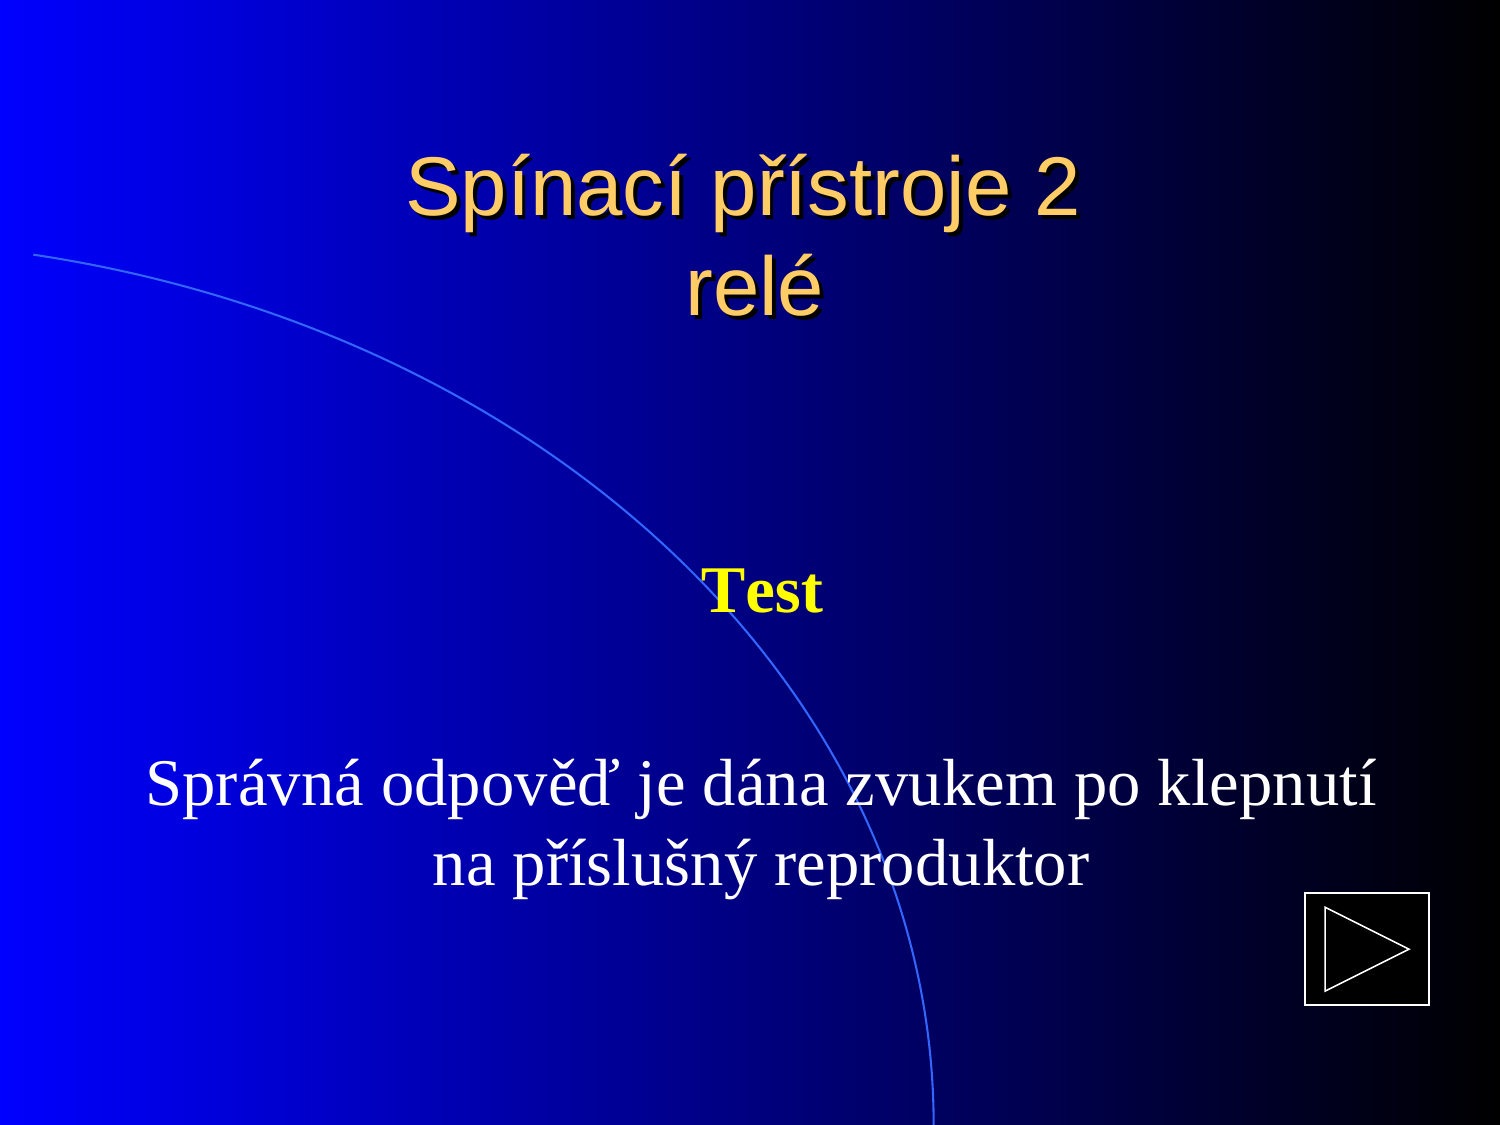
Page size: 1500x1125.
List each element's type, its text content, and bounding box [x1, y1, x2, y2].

title Spínací přístroje 2 relé [0, 125, 1488, 313]
text_box [1305, 893, 1429, 1006]
subtitle Test Správná odpověď je dána zvukem po klepnutí na příslušný reproduktor [112, 456, 1412, 988]
